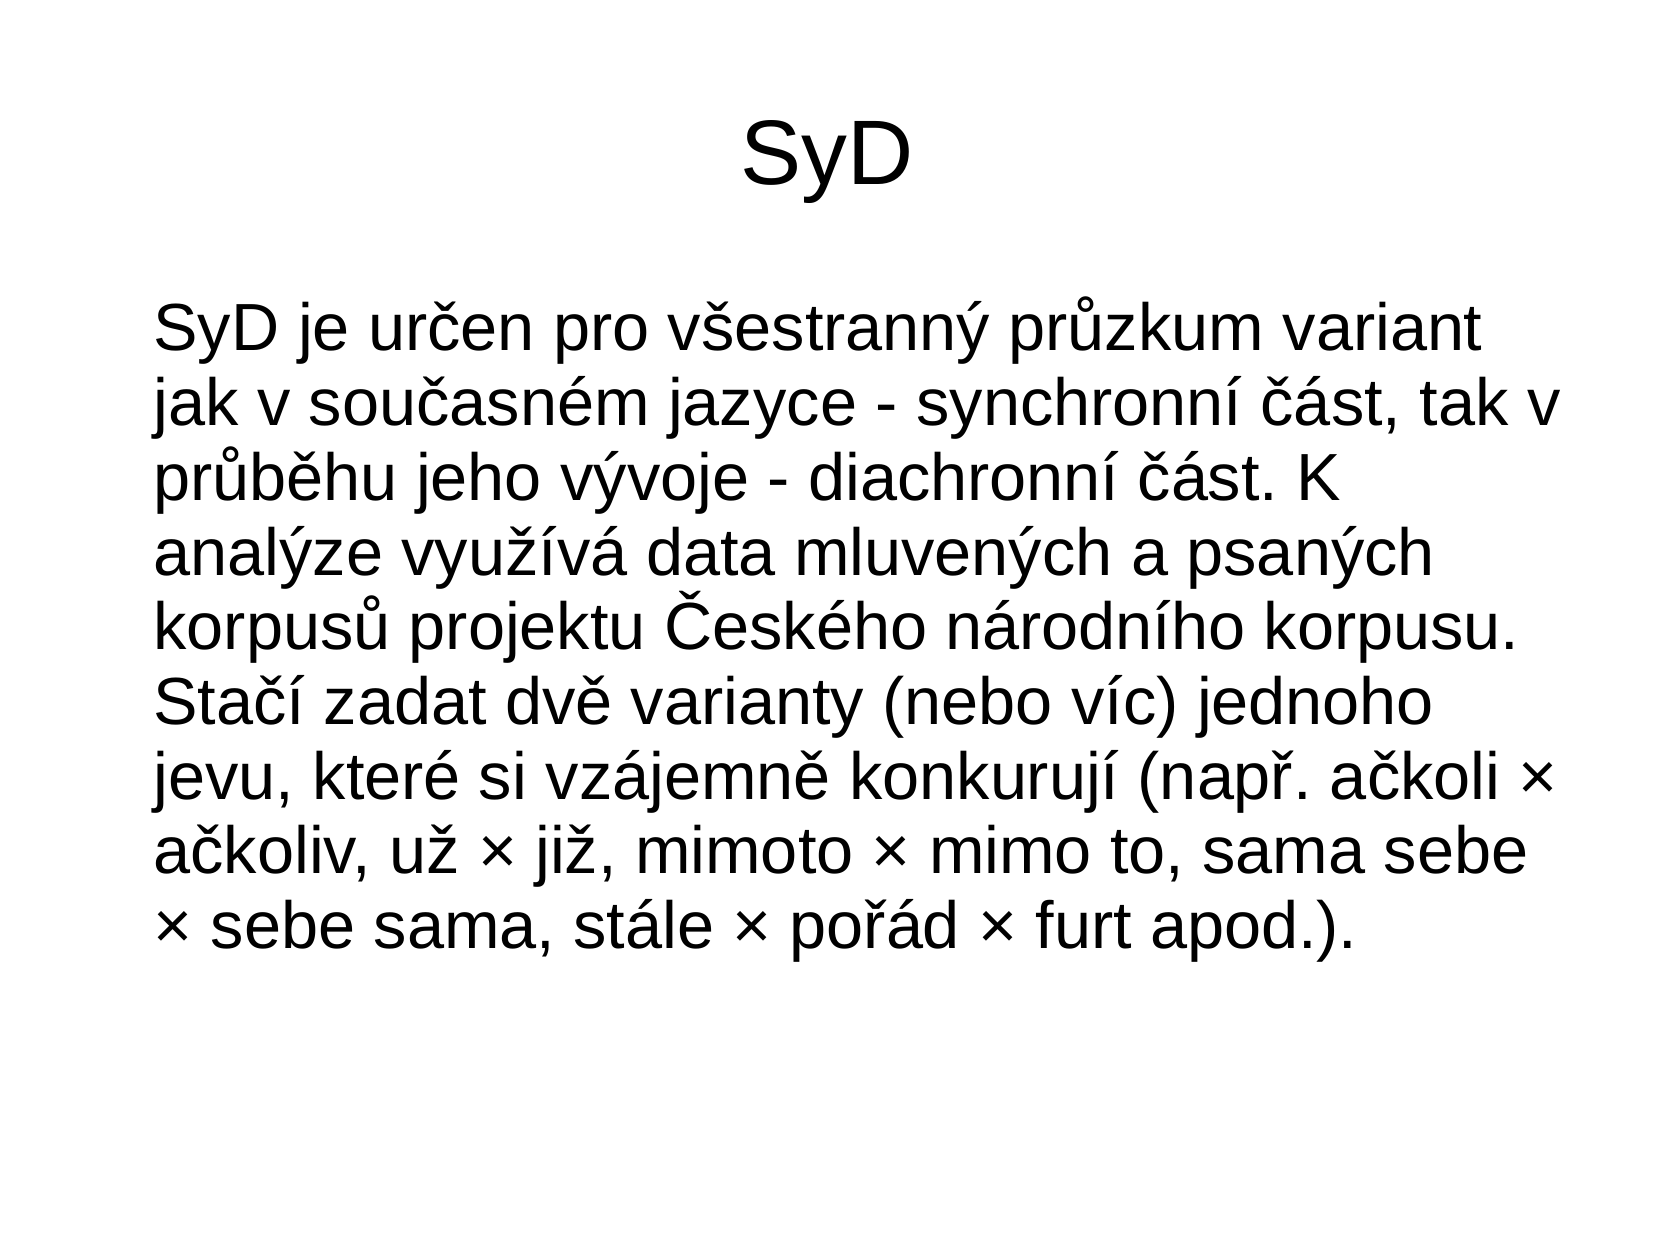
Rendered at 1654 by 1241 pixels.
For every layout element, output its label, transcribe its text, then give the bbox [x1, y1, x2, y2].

title SyD [82, 49, 1571, 257]
list SyD je určen pro všestranný průzkum variant jak v současném jazyce - synchronní část, tak v průběhu jeho vývoje - diachronní část. K analýze využívá data mluvených a psaných korpusů projektu Českého národního korpusu. Stačí zadat dvě varianty (nebo víc) jednoho jevu, které si vzájemně konkurují (např. ačkoli × ačkoliv, už × již, mimoto × mimo to, sama sebe × sebe sama, stále × pořád × furt apod.). [82, 290, 1571, 1010]
